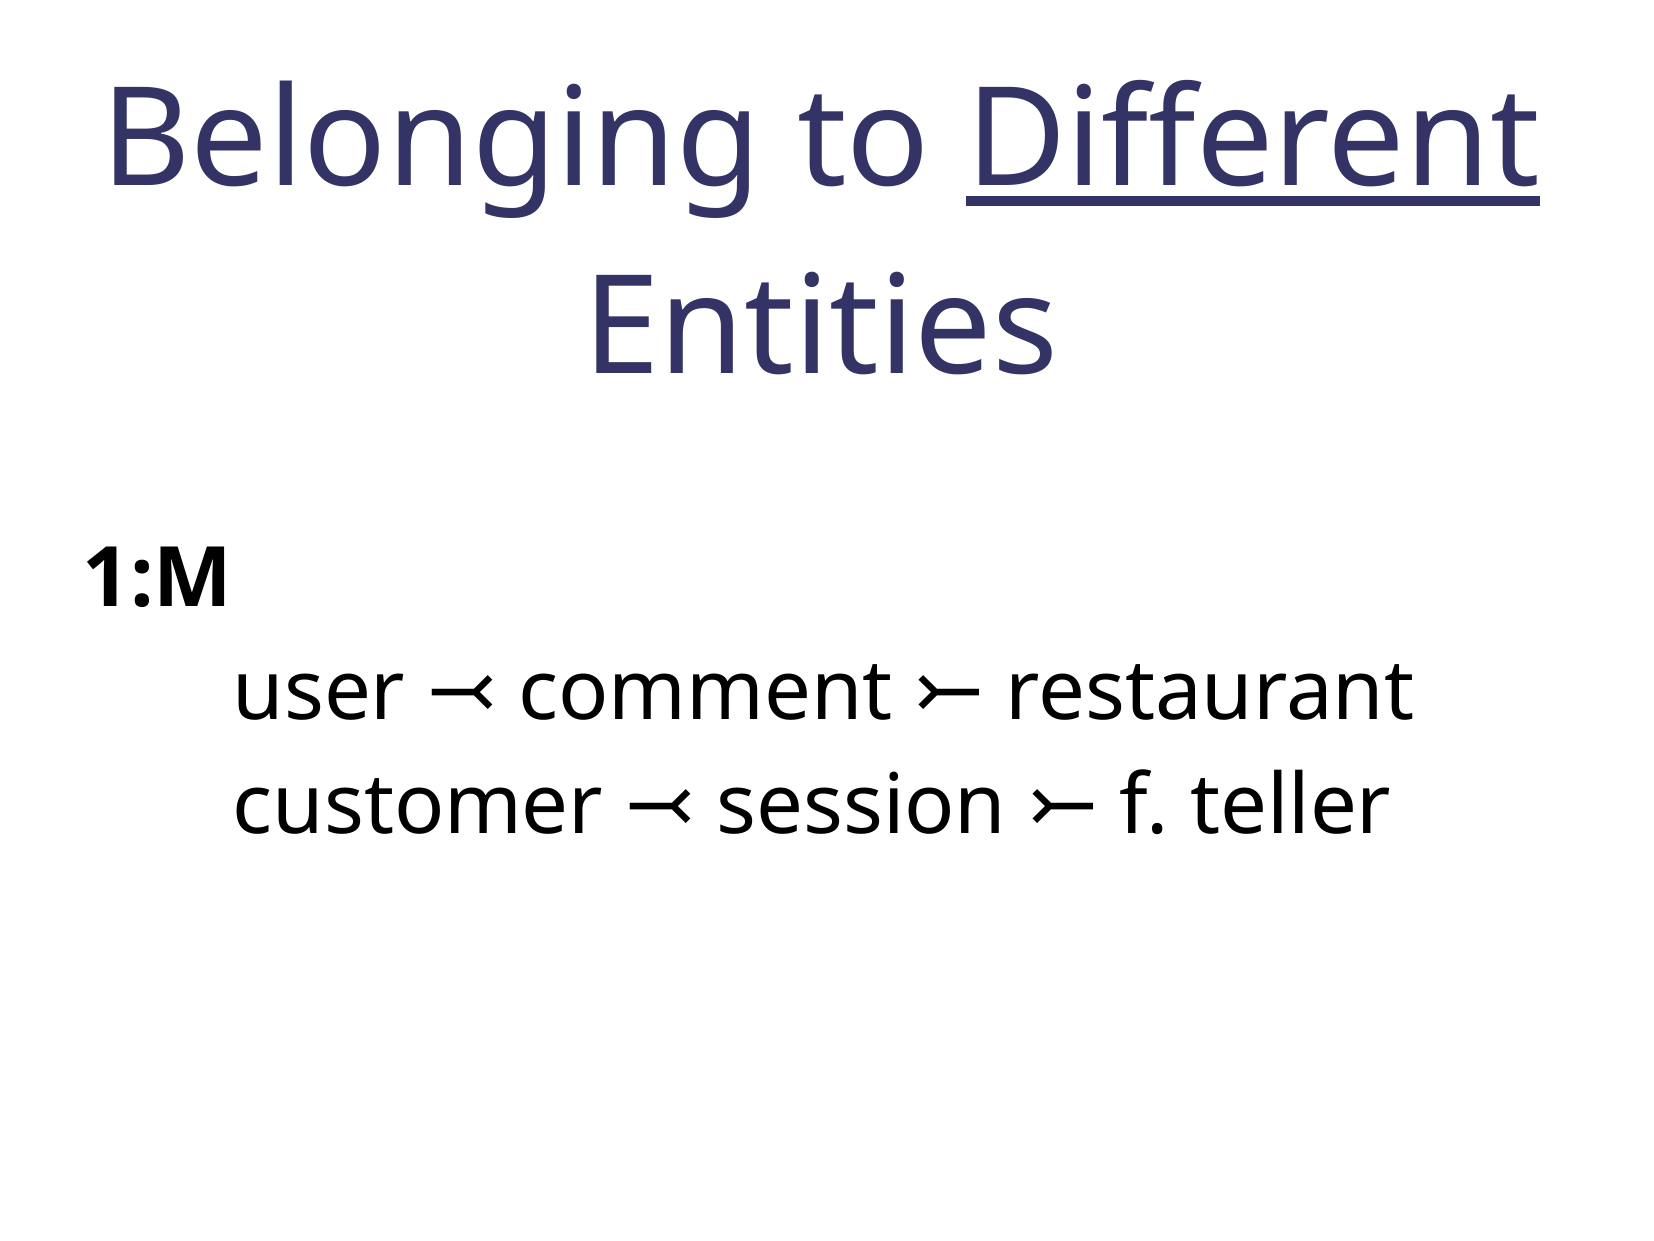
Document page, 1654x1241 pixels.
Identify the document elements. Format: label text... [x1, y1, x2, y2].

title Belonging to Different Entities [76, 59, 1565, 394]
subtitle 1:M user ⤙ comment ⤚ restaurant customer ⤙ session ⤚ f. teller [82, 290, 1571, 1094]
